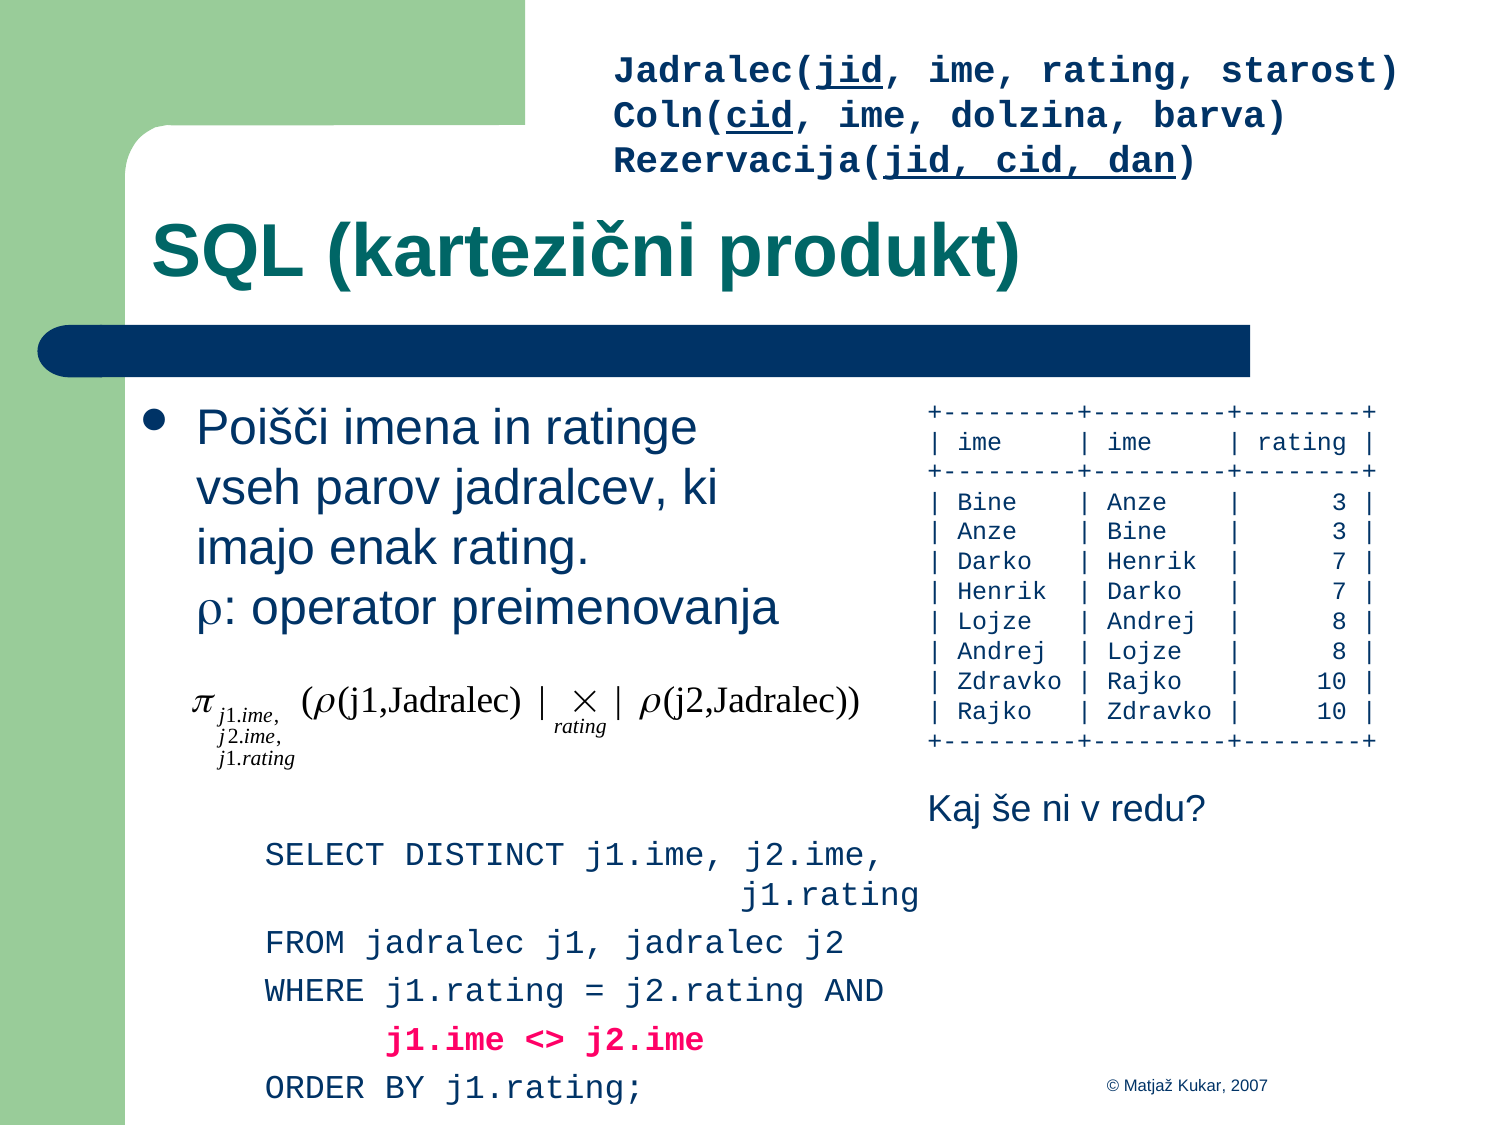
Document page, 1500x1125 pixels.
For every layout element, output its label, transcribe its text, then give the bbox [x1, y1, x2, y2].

text_box Jadralec(jid, ime, rating, starost) Coln(cid, ime, dolzina, barva) Rezervacija(jid, cid, dan) [523, 37, 1416, 188]
text_box © Matjaž Kukar, 2007 [951, 1025, 1426, 1103]
list Poišči imena in ratinge vseh parov jadralcev, ki imajo enak rating. : operator preimenovanja [125, 387, 801, 1078]
chart [187, 675, 868, 778]
title SQL (kartezični produkt) [136, 136, 1414, 301]
text_box +---------+---------+--------+ | ime | ime | rating | +---------+---------+--------+ | Bine | Anze | 3 | | Anze | Bine | 3 | | Darko | Henrik | 7 | | Henrik | Darko | 7 | | Lojze | Andrej | 8 | | Andrej | Lojze | 8 | | Zdravko | Rajko | 10 | | Rajko | Zdravko | 10 | +---------+---------+--------+ Kaj še ni v redu? [912, 387, 1426, 838]
list SELECT DISTINCT j1.ime, j2.ime, j1.rating FROM jadralec j1, jadralec j2 WHERE j1.rating = j2.rating AND j1.ime <> j2.ime ORDER BY j1.rating; [174, 824, 951, 1113]
